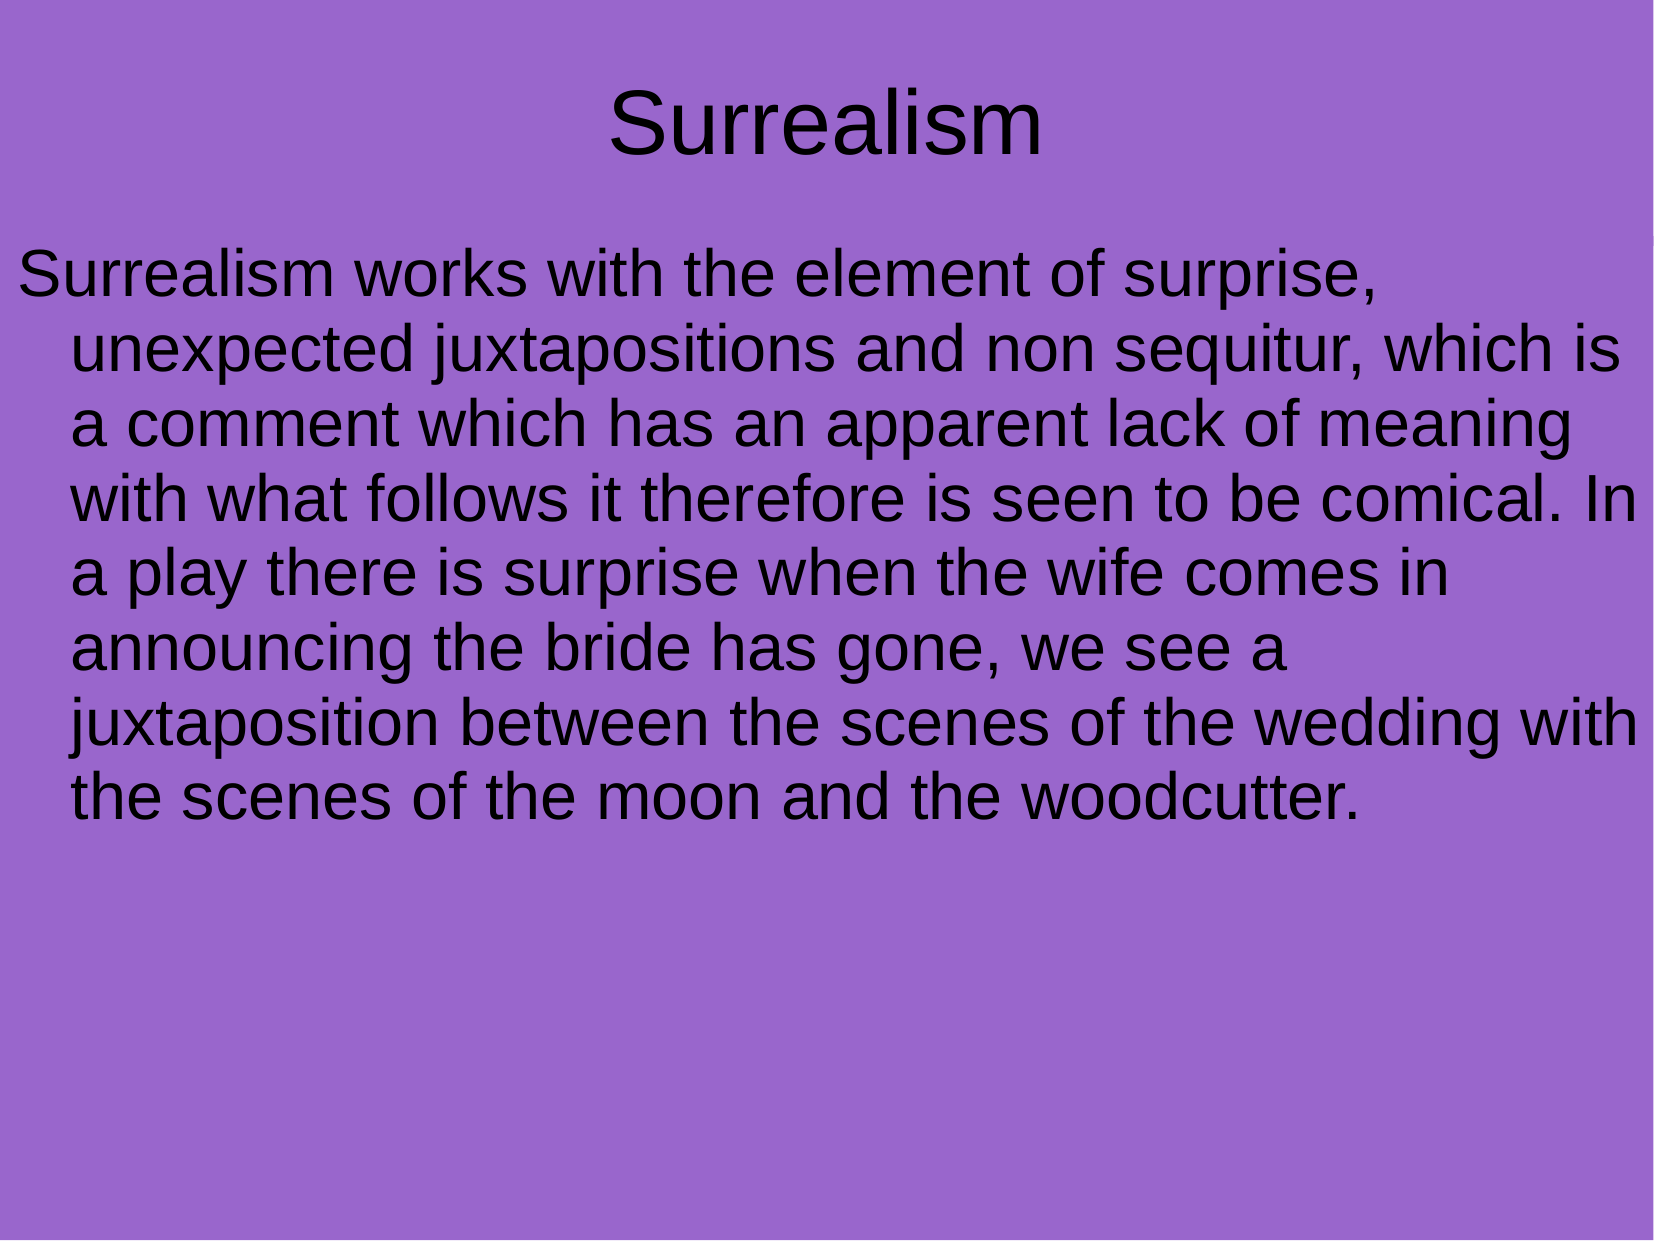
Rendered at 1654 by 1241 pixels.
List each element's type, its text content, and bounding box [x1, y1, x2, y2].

list Surrealism works with the element of surprise, unexpected juxtapositions and non sequitur, which is a comment which has an apparent lack of meaning with what follows it therefore is seen to be comical. In a play there is surprise when the wife comes in announcing the bride has gone, we see a juxtaposition between the scenes of the wedding with the scenes of the moon and the woodcutter. [0, 236, 1654, 1241]
title Surrealism [0, 0, 1654, 236]
